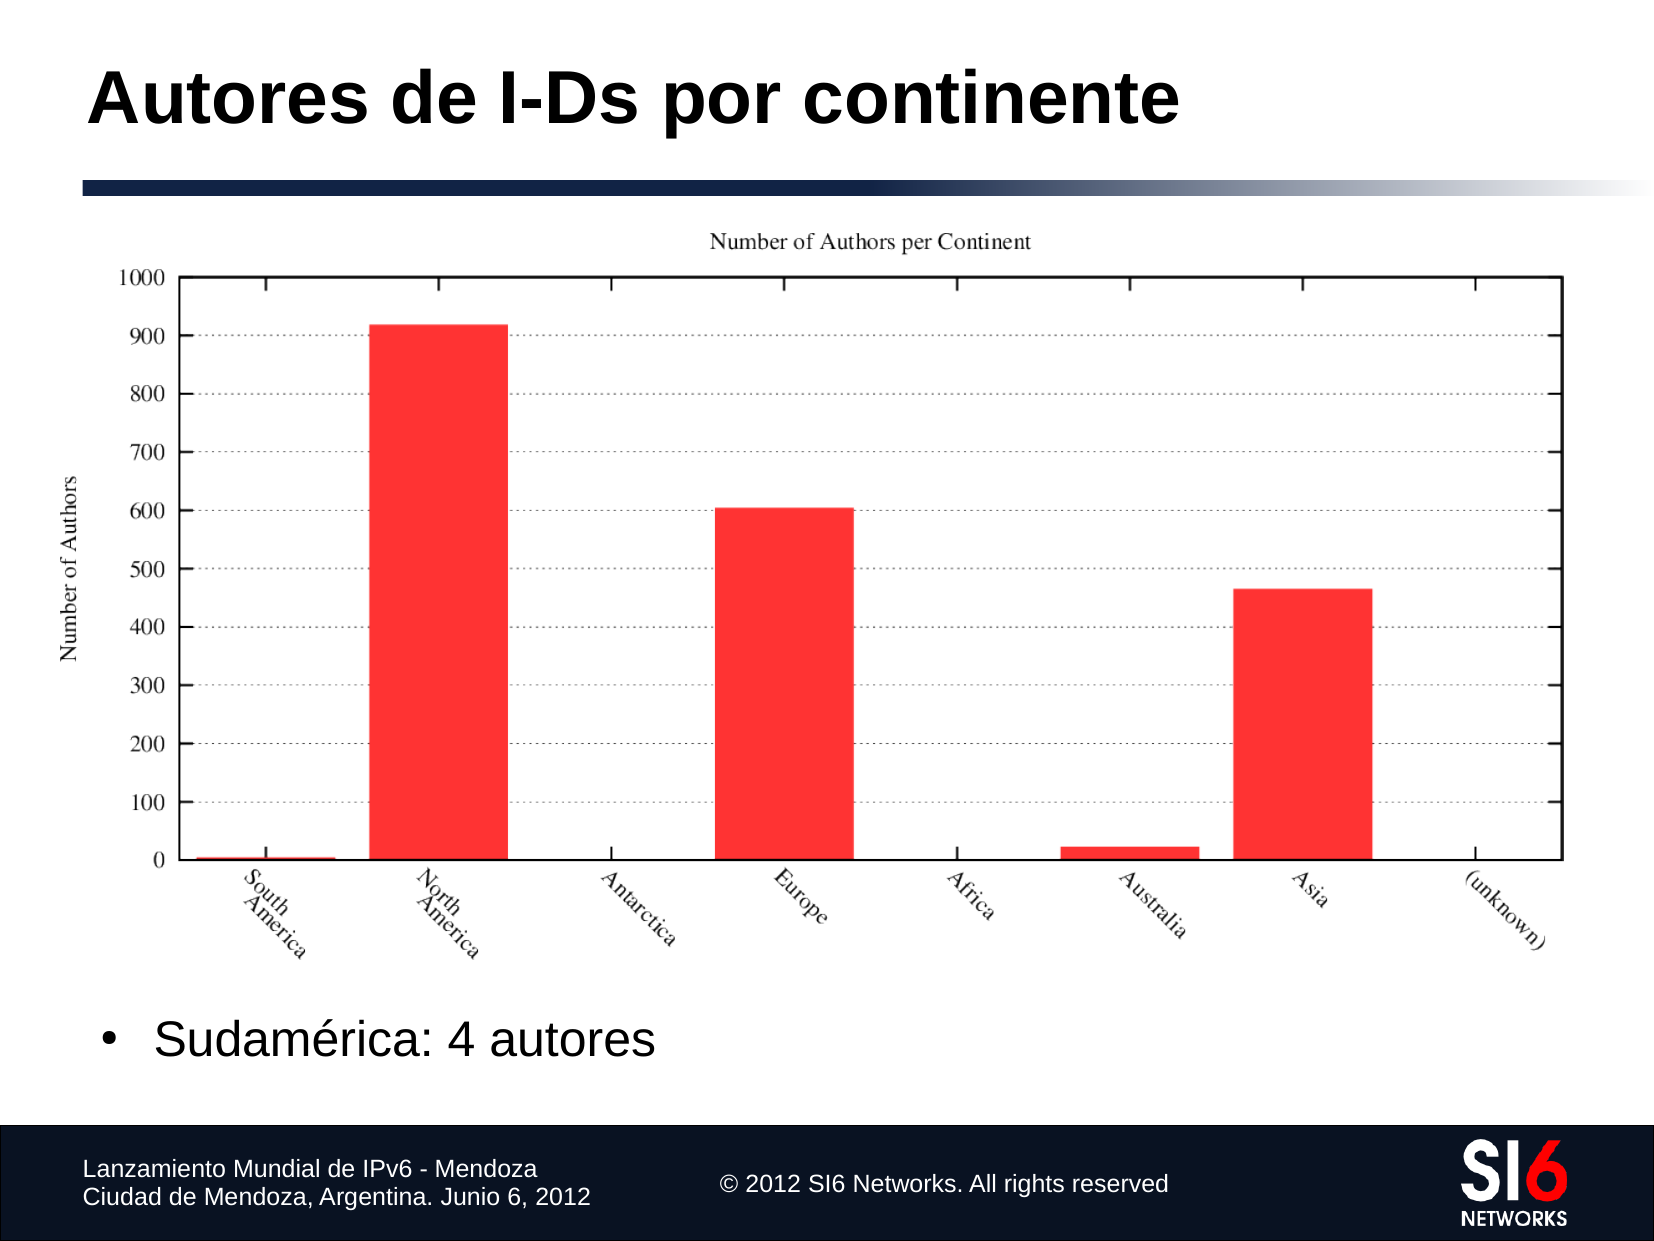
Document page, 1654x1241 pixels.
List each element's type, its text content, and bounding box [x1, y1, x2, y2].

picture [1461, 1139, 1567, 1226]
list Sudamérica: 4 autores [82, 1011, 1571, 1096]
title Autores de I-Ds por continente [86, 30, 1576, 166]
picture [60, 233, 1564, 961]
